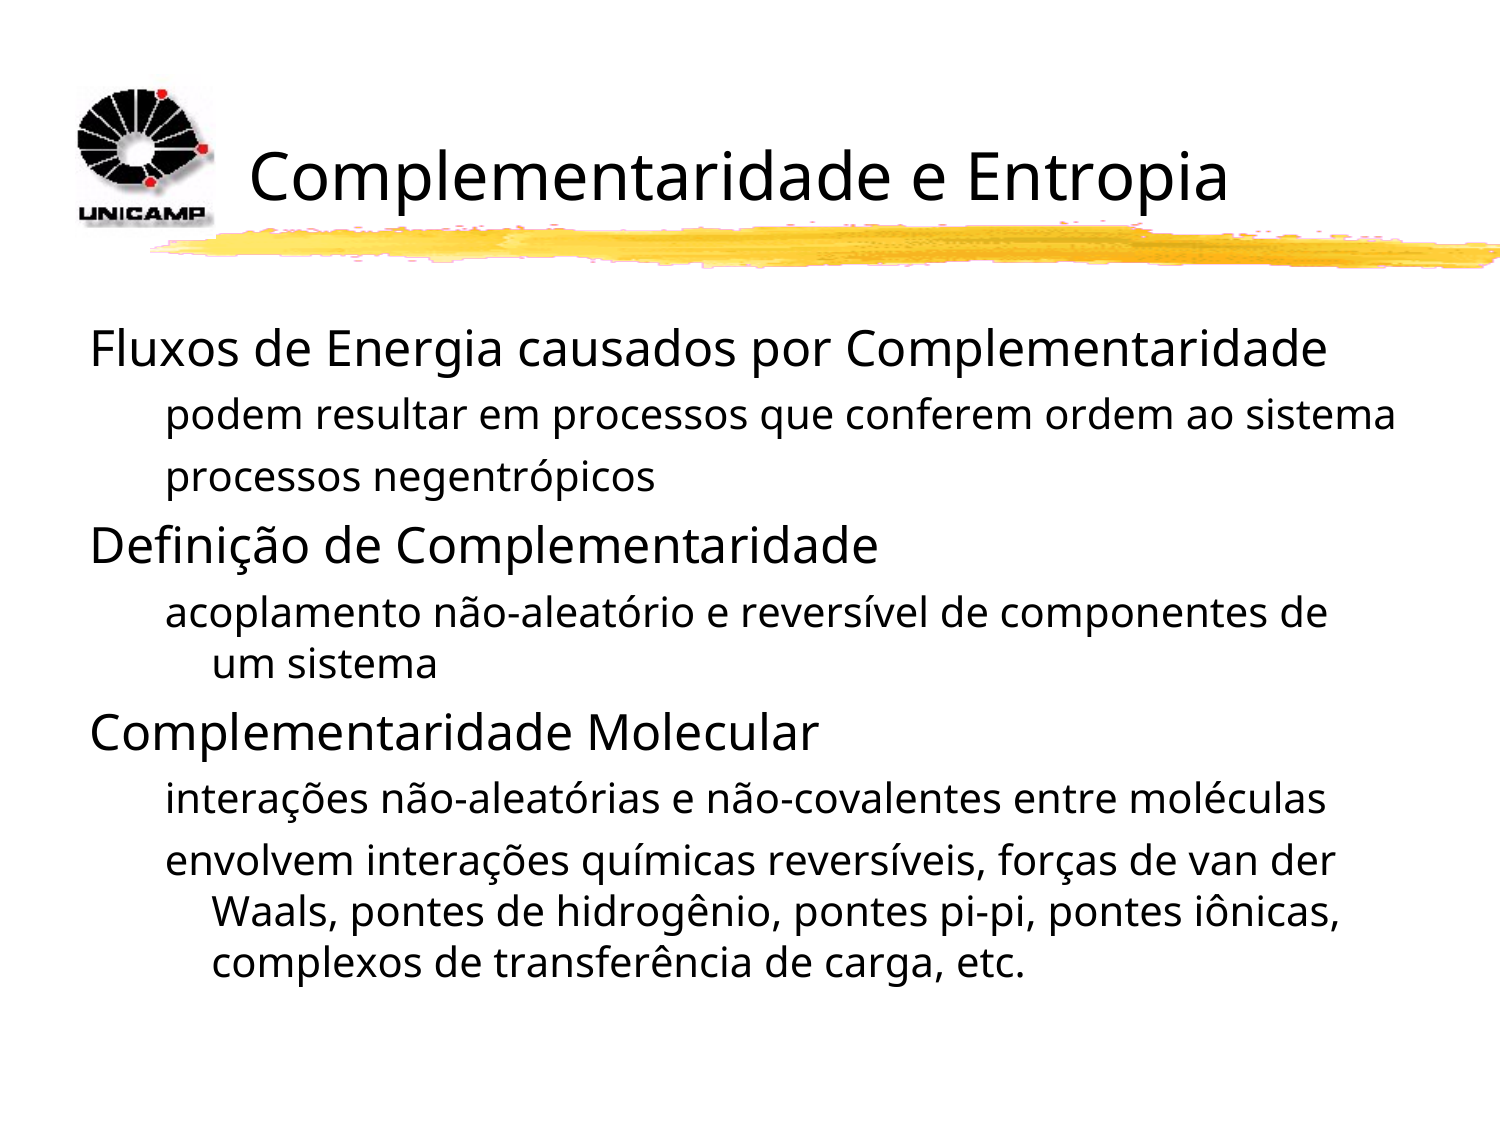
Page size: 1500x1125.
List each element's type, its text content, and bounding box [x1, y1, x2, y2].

title Complementaridade e Entropia [233, 37, 1434, 225]
picture [75, 74, 1500, 279]
list Fluxos de Energia causados por Complementaridade podem resultar em processos que conferem ordem ao sistema processos negentrópicos Definição de Complementaridade acoplamento não-aleatório e reversível de componentes de um sistema Complementaridade Molecular interações não-aleatórias e não-covalentes entre moléculas envolvem interações químicas reversíveis, forças de van der Waals, pontes de hidrogênio, pontes pi-pi, pontes iônicas, complexos de transferência de carga, etc. [74, 309, 1417, 994]
